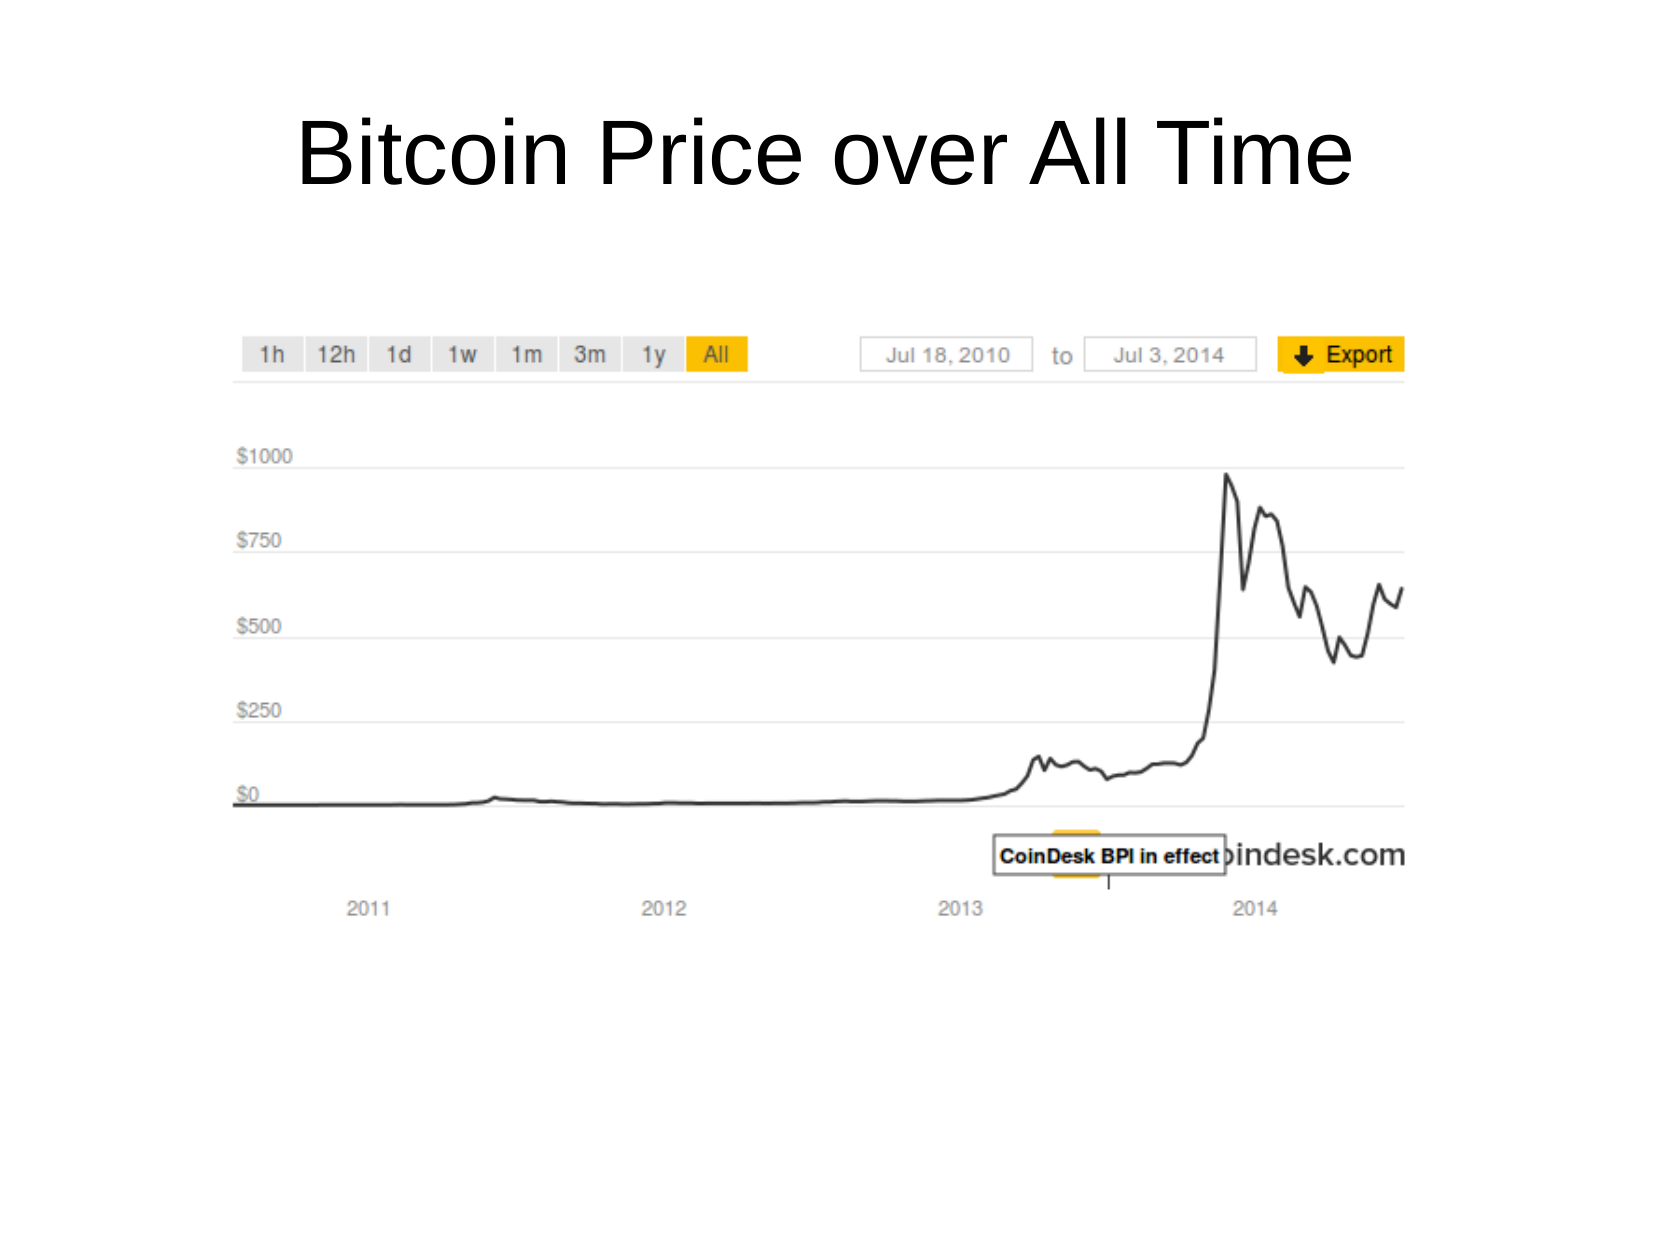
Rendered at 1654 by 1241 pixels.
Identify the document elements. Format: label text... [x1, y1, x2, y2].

picture [224, 318, 1418, 931]
title Bitcoin Price over All Time [82, 49, 1571, 257]
